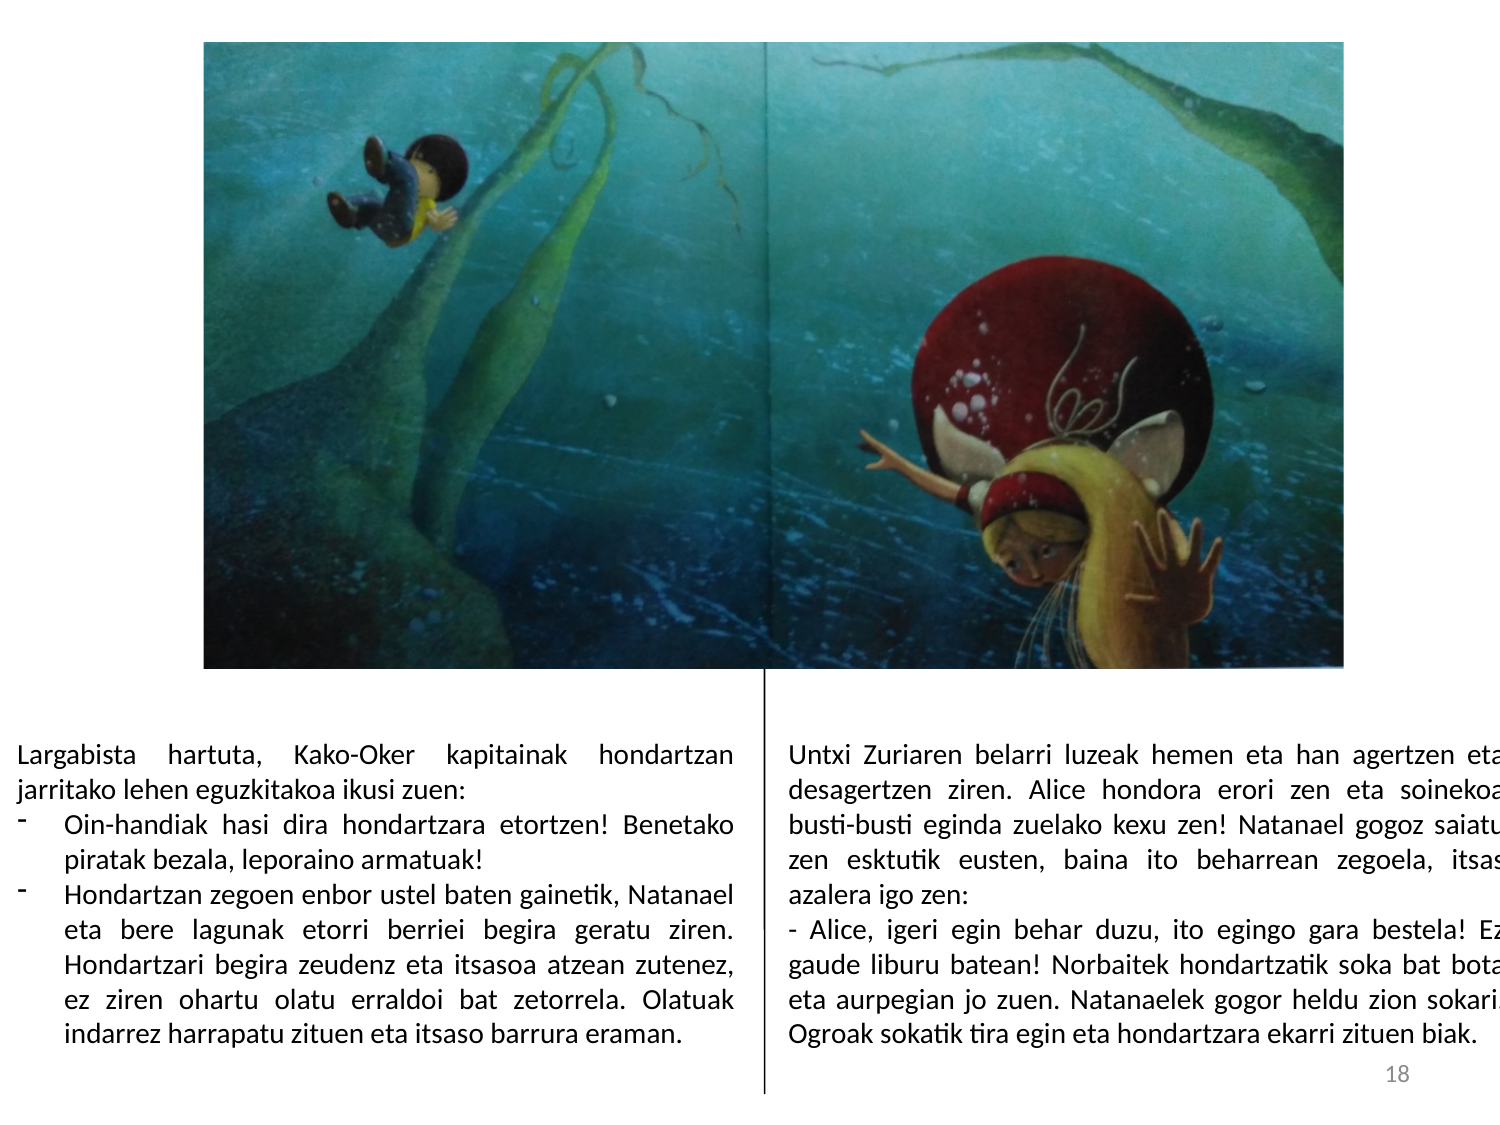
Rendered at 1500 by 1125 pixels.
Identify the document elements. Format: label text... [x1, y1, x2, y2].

picture [203, 42, 1344, 669]
text_box Untxi Zuriaren belarri luzeak hemen eta han agertzen eta desagertzen ziren. Alice hondora erori zen eta soinekoa busti-busti eginda zuelako kexu zen! Natanael gogoz saiatu zen esktutik eusten, baina ito beharrean zegoela, itsas azalera igo zen: - Alice, igeri egin behar duzu, ito egingo gara bestela! Ez gaude liburu batean! Norbaitek hondartzatik soka bat bota eta aurpegian jo zuen. Natanaelek gogor heldu zion sokari. Ogroak sokatik tira egin eta hondartzara ekarri zituen biak. [773, 727, 1500, 1058]
slide_number <numéro> [1074, 1058, 1425, 1103]
text_box Largabista hartuta, Kako-Oker kapitainak hondartzan jarritako lehen eguzkitakoa ikusi zuen: Oin-handiak hasi dira hondartzara etortzen! Benetako piratak bezala, leporaino armatuak! Hondartzan zegoen enbor ustel baten gainetik, Natanael eta bere lagunak etorri berriei begira geratu ziren. Hondartzari begira zeudenz eta itsasoa atzean zutenez, ez ziren ohartu olatu erraldoi bat zetorrela. Olatuak indarrez harrapatu zituen eta itsaso barrura eraman. [2, 727, 750, 1058]
